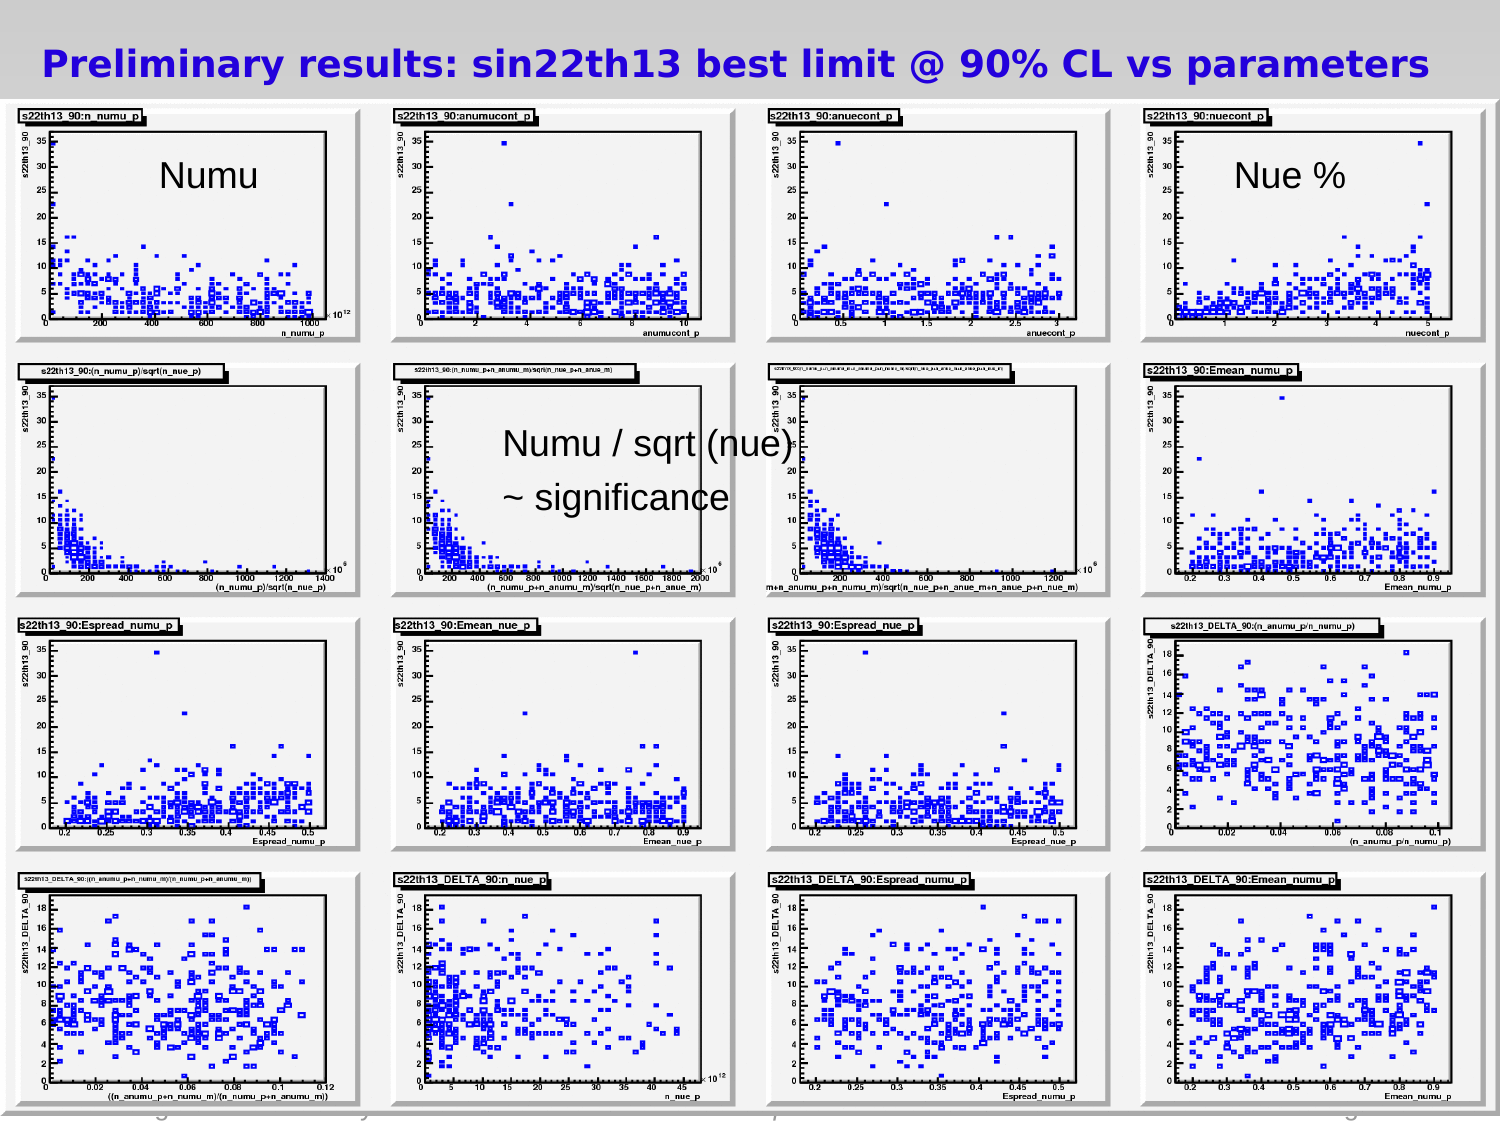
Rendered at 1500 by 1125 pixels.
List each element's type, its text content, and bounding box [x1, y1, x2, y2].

picture [0, 99, 1500, 1116]
text_box Numu / sqrt (nue) ~ significance [487, 403, 826, 526]
text_box Numu [144, 135, 274, 204]
text_box Nue % [1219, 135, 1388, 204]
title Preliminary results: sin22th13 best limit @ 90% CL vs parameters [10, 16, 1463, 99]
